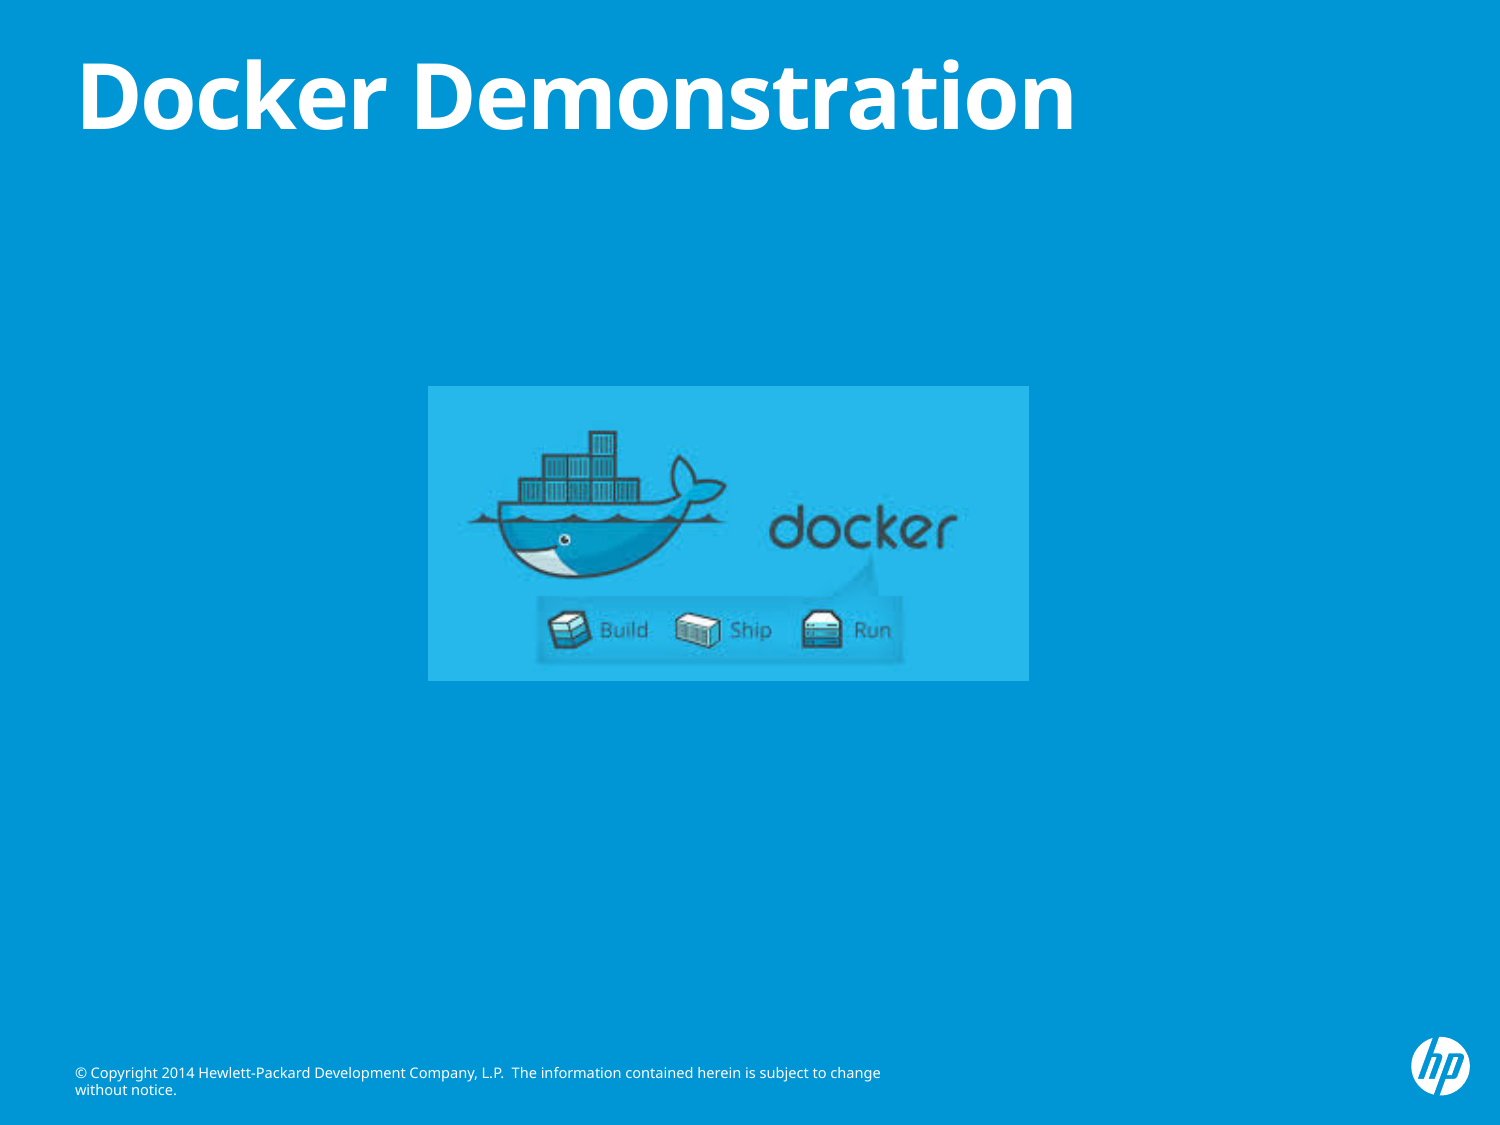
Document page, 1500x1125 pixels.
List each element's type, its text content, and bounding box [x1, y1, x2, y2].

picture [429, 387, 1028, 680]
title Docker Demonstration [75, 50, 1201, 351]
